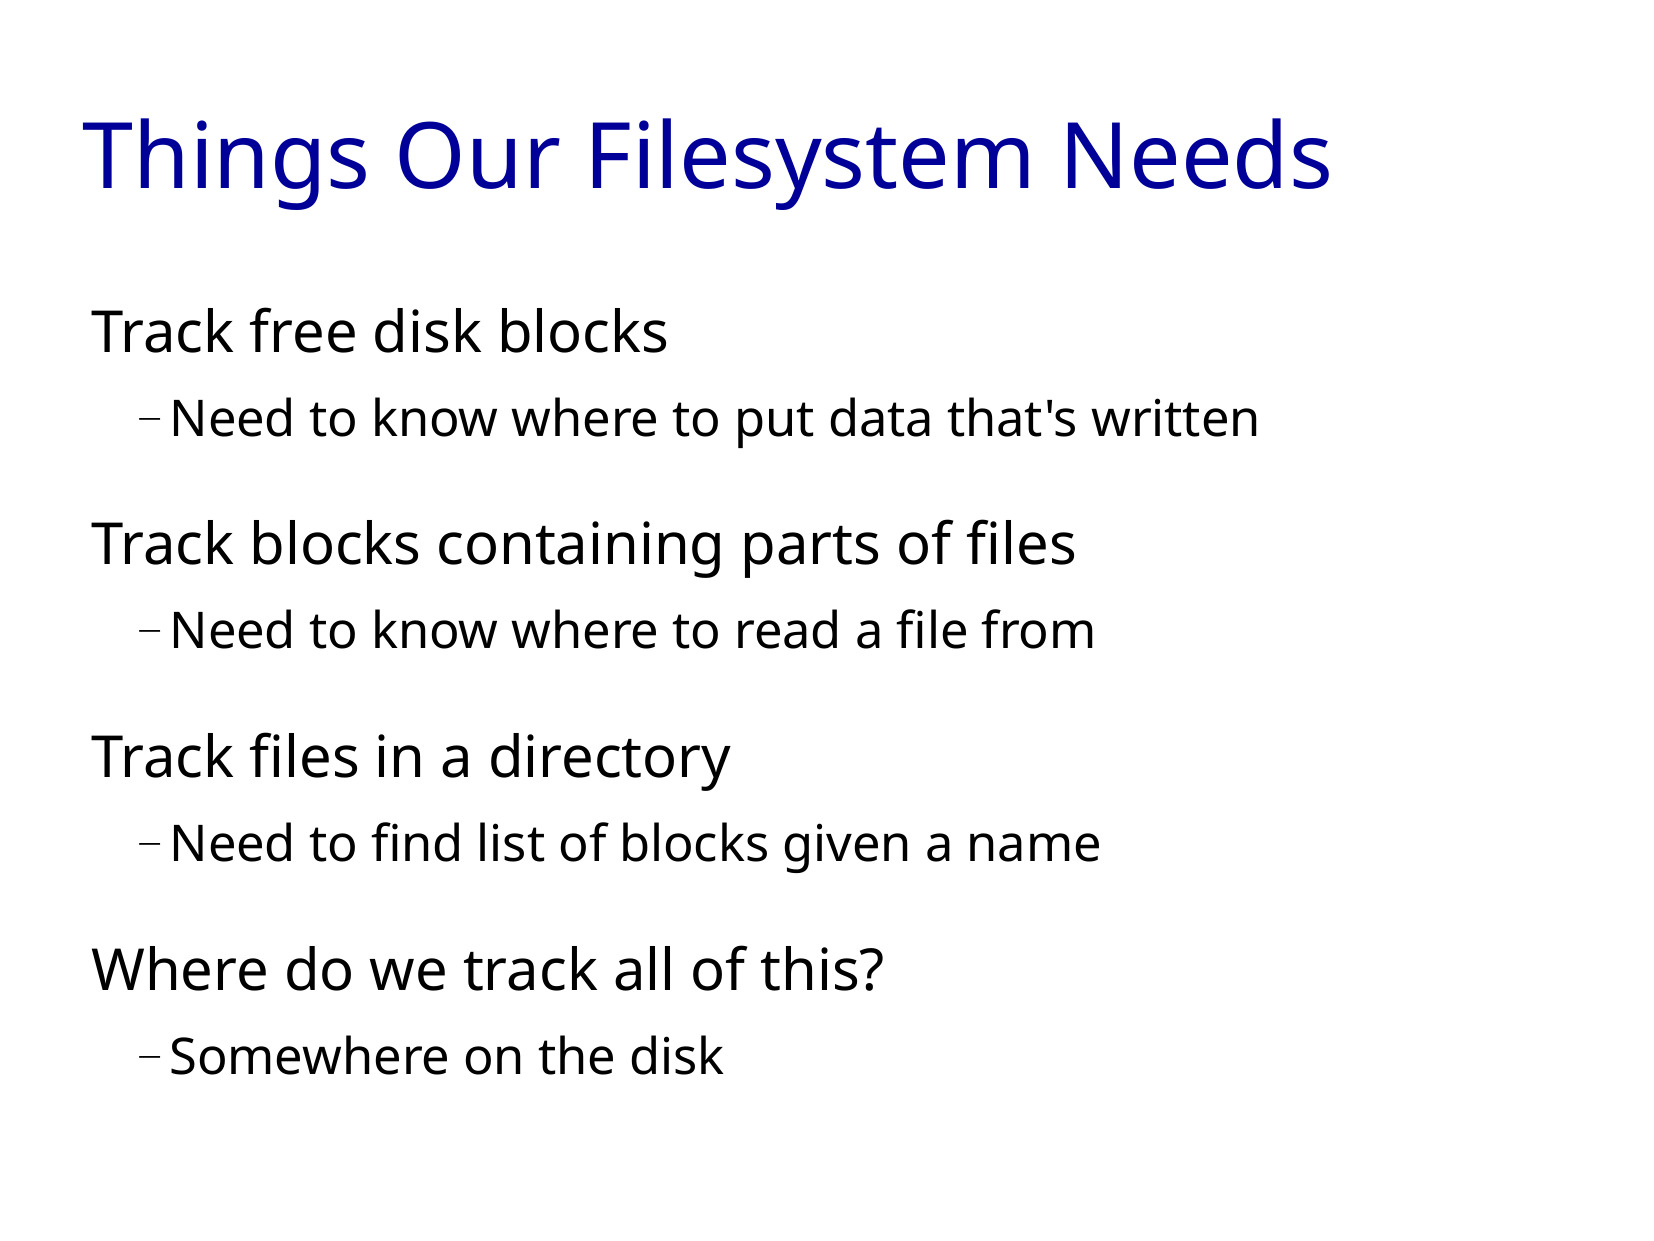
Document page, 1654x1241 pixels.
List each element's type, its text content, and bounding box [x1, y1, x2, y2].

list Track free disk blocks Need to know where to put data that's written Track blocks containing parts of files Need to know where to read a file from Track files in a directory Need to find list of blocks given a name Where do we track all of this? Somewhere on the disk [60, 290, 1571, 1096]
title Things Our Filesystem Needs [82, 49, 1571, 257]
